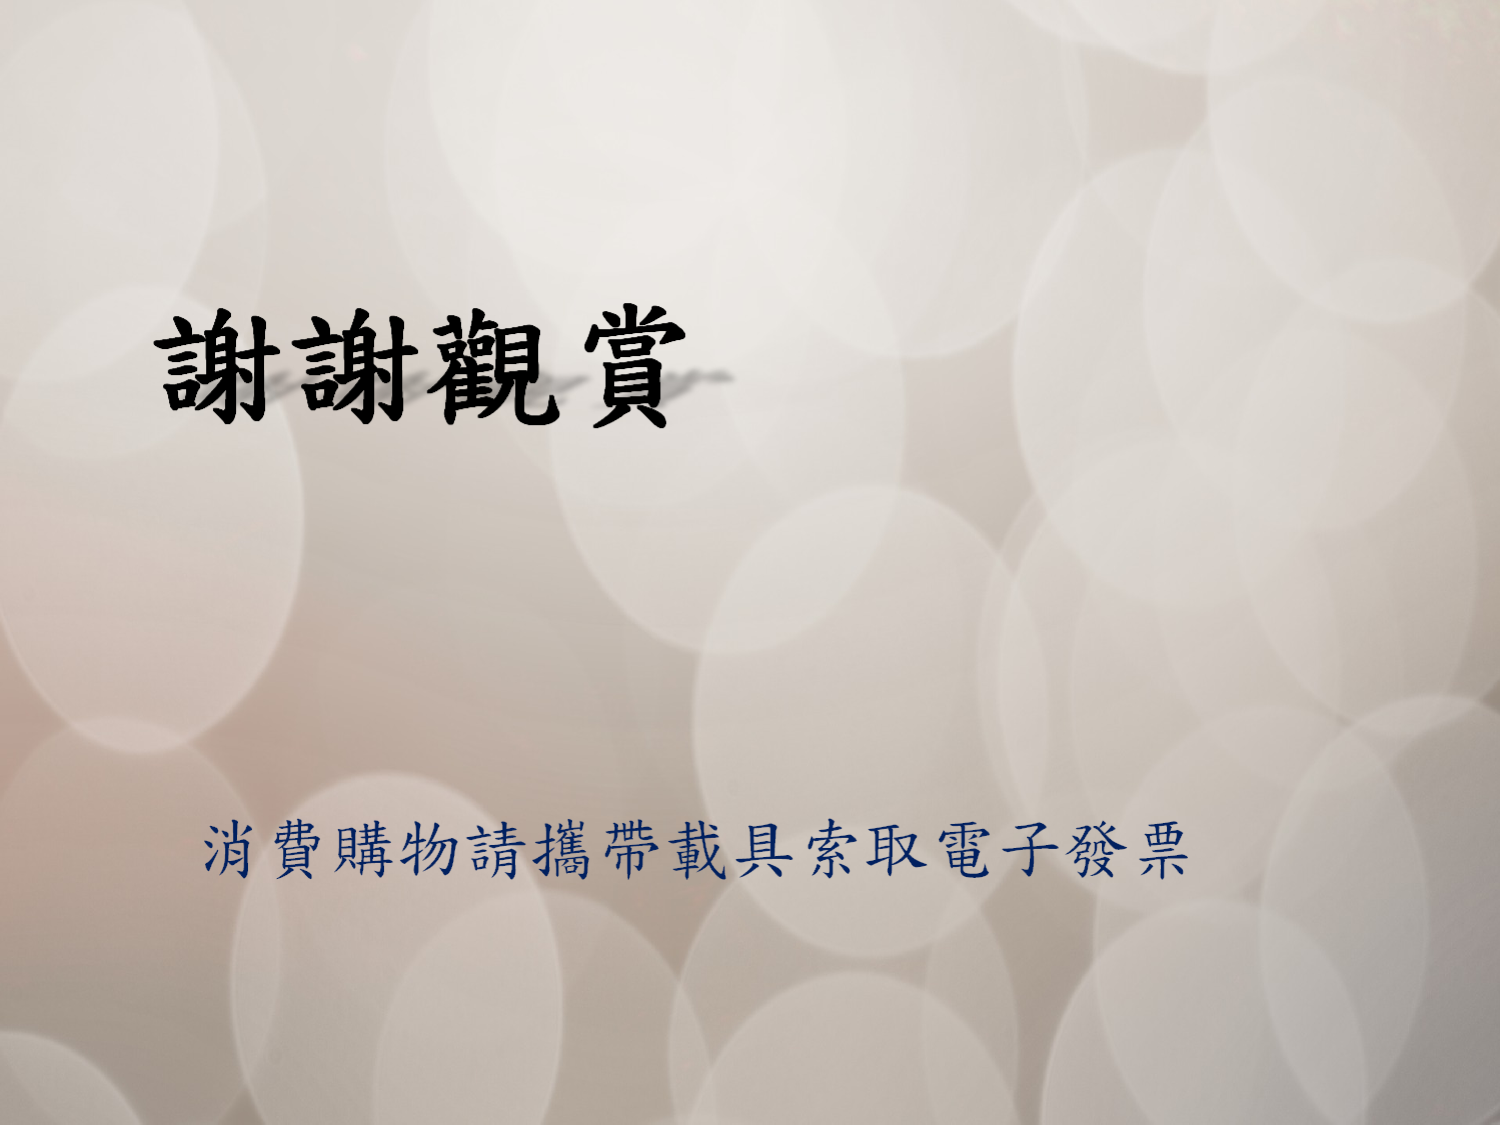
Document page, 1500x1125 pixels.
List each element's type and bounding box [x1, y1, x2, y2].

picture [43, 231, 1457, 894]
